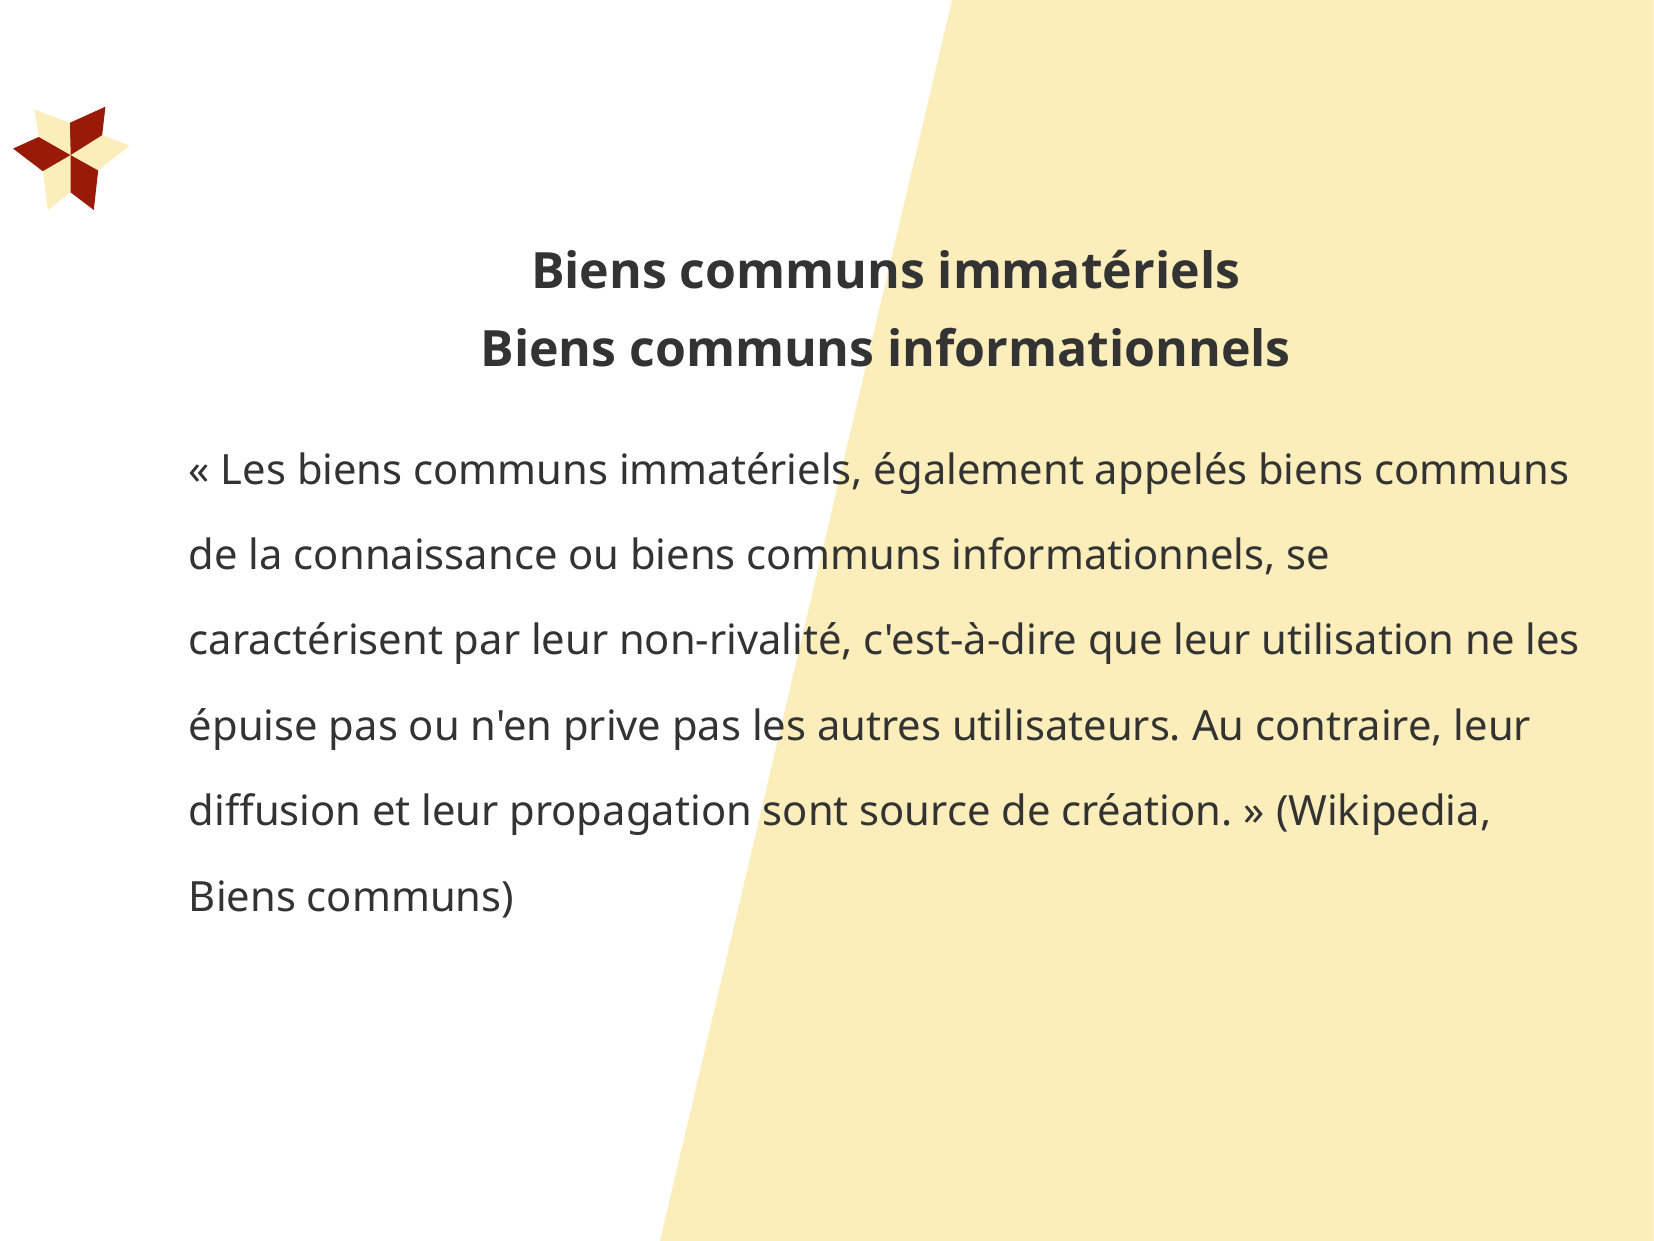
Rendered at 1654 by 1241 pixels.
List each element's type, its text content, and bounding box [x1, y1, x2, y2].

list Biens communs immatériels Biens communs informationnels « Les biens communs immatériels, également appelés biens communs de la connaissance ou biens communs informationnels, se caractérisent par leur non-rivalité, c'est-à-dire que leur utilisation ne les épuise pas ou n'en prive pas les autres utilisateurs. Au contraire, leur diffusion et leur propagation sont source de création. » (Wikipedia, Biens communs) [165, 224, 1583, 567]
